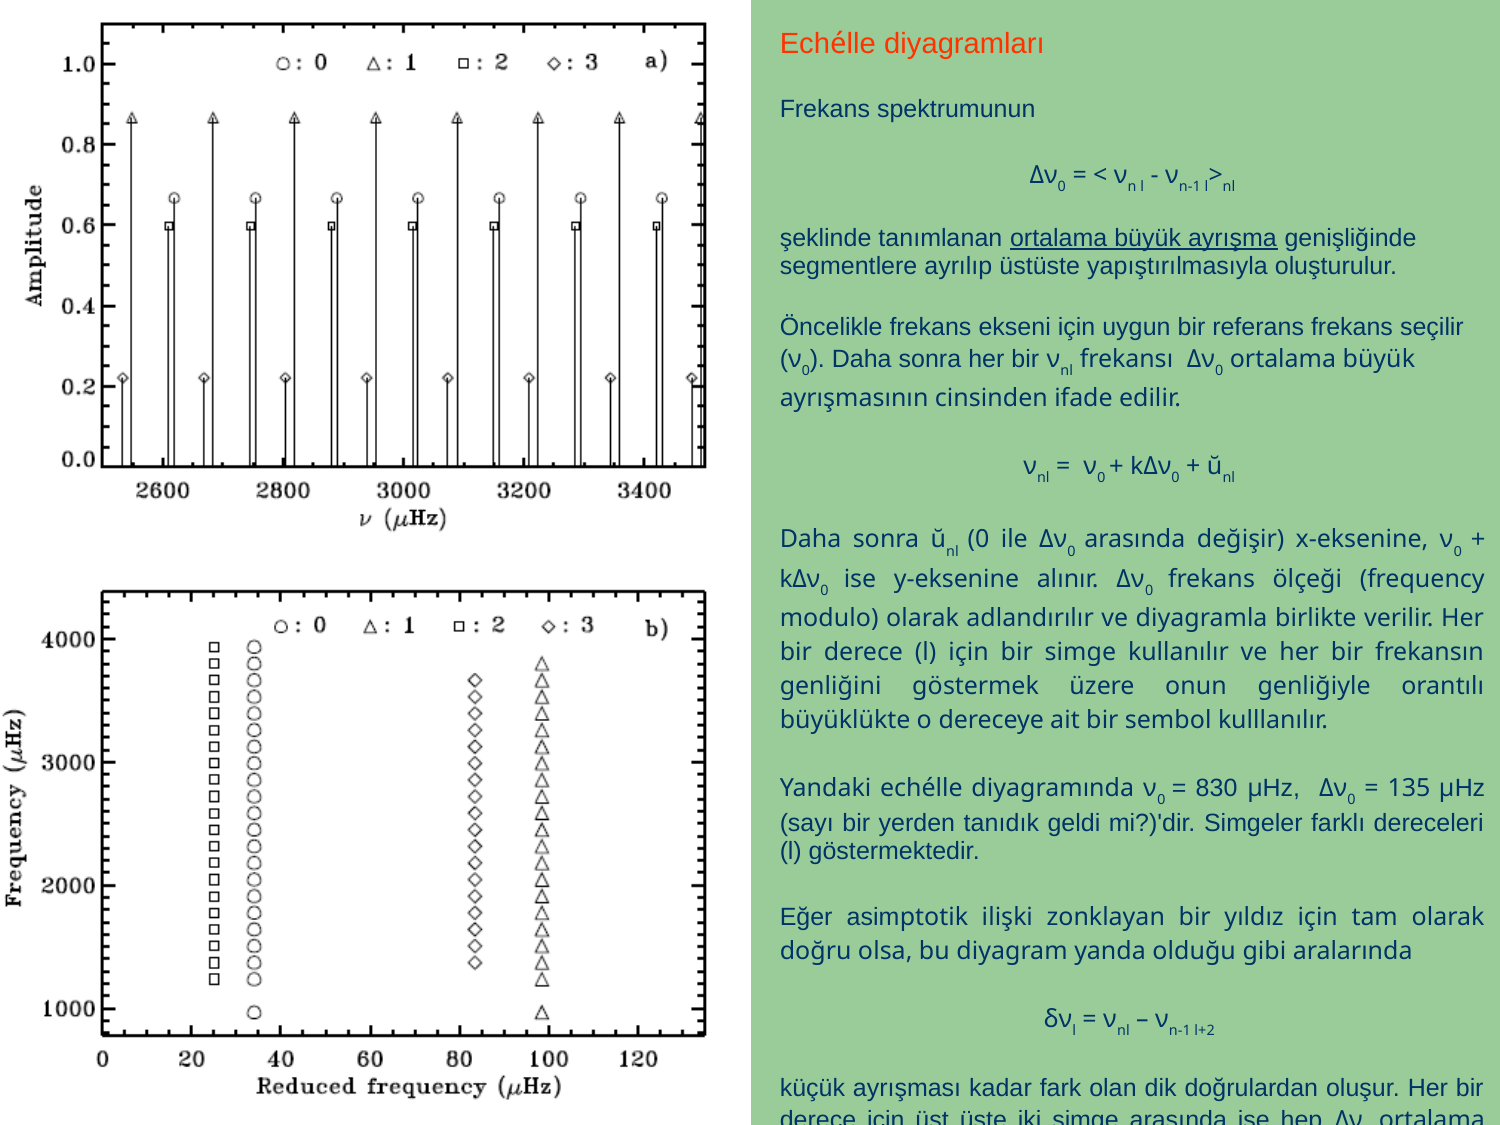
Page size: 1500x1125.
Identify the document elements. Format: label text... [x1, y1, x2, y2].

picture [0, 0, 751, 1125]
text_box Echélle diyagramları Frekans spektrumunun Δν0 = < νn l - νn-1 l>nl şeklinde tanımlanan ortalama büyük ayrışma genişliğinde segmentlere ayrılıp üstüste yapıştırılmasıyla oluşturulur. Öncelikle frekans ekseni için uygun bir referans frekans seçilir (ν0). Daha sonra her bir νnl frekansı Δν0 ortalama büyük ayrışmasının cinsinden ifade edilir. νnl = ν0 + kΔν0 + ŭnl Daha sonra ŭnl (0 ile Δν0 arasında değişir) x-eksenine, ν0 + kΔν0 ise y-eksenine alınır. Δν0 frekans ölçeği (frequency modulo) olarak adlandırılır ve diyagramla birlikte verilir. Her bir derece (l) için bir simge kullanılır ve her bir frekansın genliğini göstermek üzere onun genliğiyle orantılı büyüklükte o dereceye ait bir sembol kulllanılır. Yandaki echélle diyagramında ν0 = 830 μHz, Δν0 = 135 μHz (sayı bir yerden tanıdık geldi mi?)'dir. Simgeler farklı dereceleri (l) göstermektedir. Eğer asimptotik ilişki zonklayan bir yıldız için tam olarak doğru olsa, bu diyagram yanda olduğu gibi aralarında δνl = νnl – νn-1 l+2 küçük ayrışması kadar fark olan dik doğrulardan oluşur. Her bir derece için üst üste iki simge arasında ise hep Δν0 ortalama büyük ayrışma frekansı kadar fark olur. Oysa gözlenen durum böyle değildir. [765, 15, 1500, 1085]
